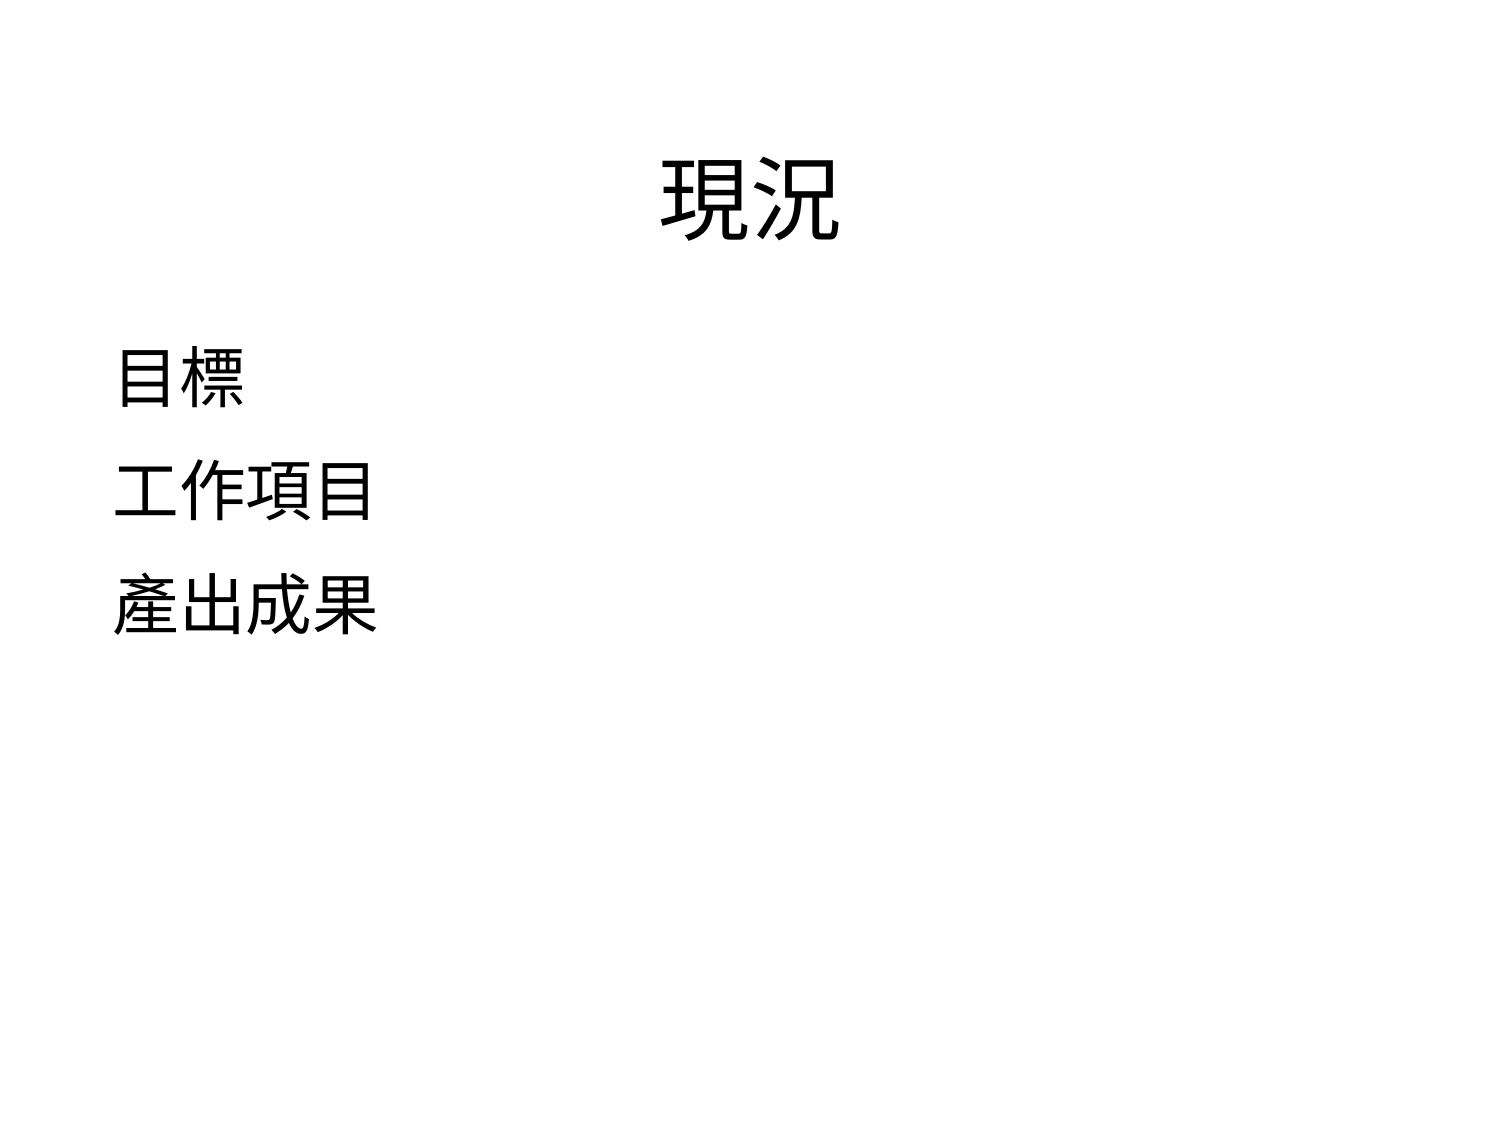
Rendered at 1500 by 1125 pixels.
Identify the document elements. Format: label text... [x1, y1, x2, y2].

title 現況 [112, 83, 1388, 305]
list 目標 工作項目 產出成果 [112, 324, 1388, 986]
